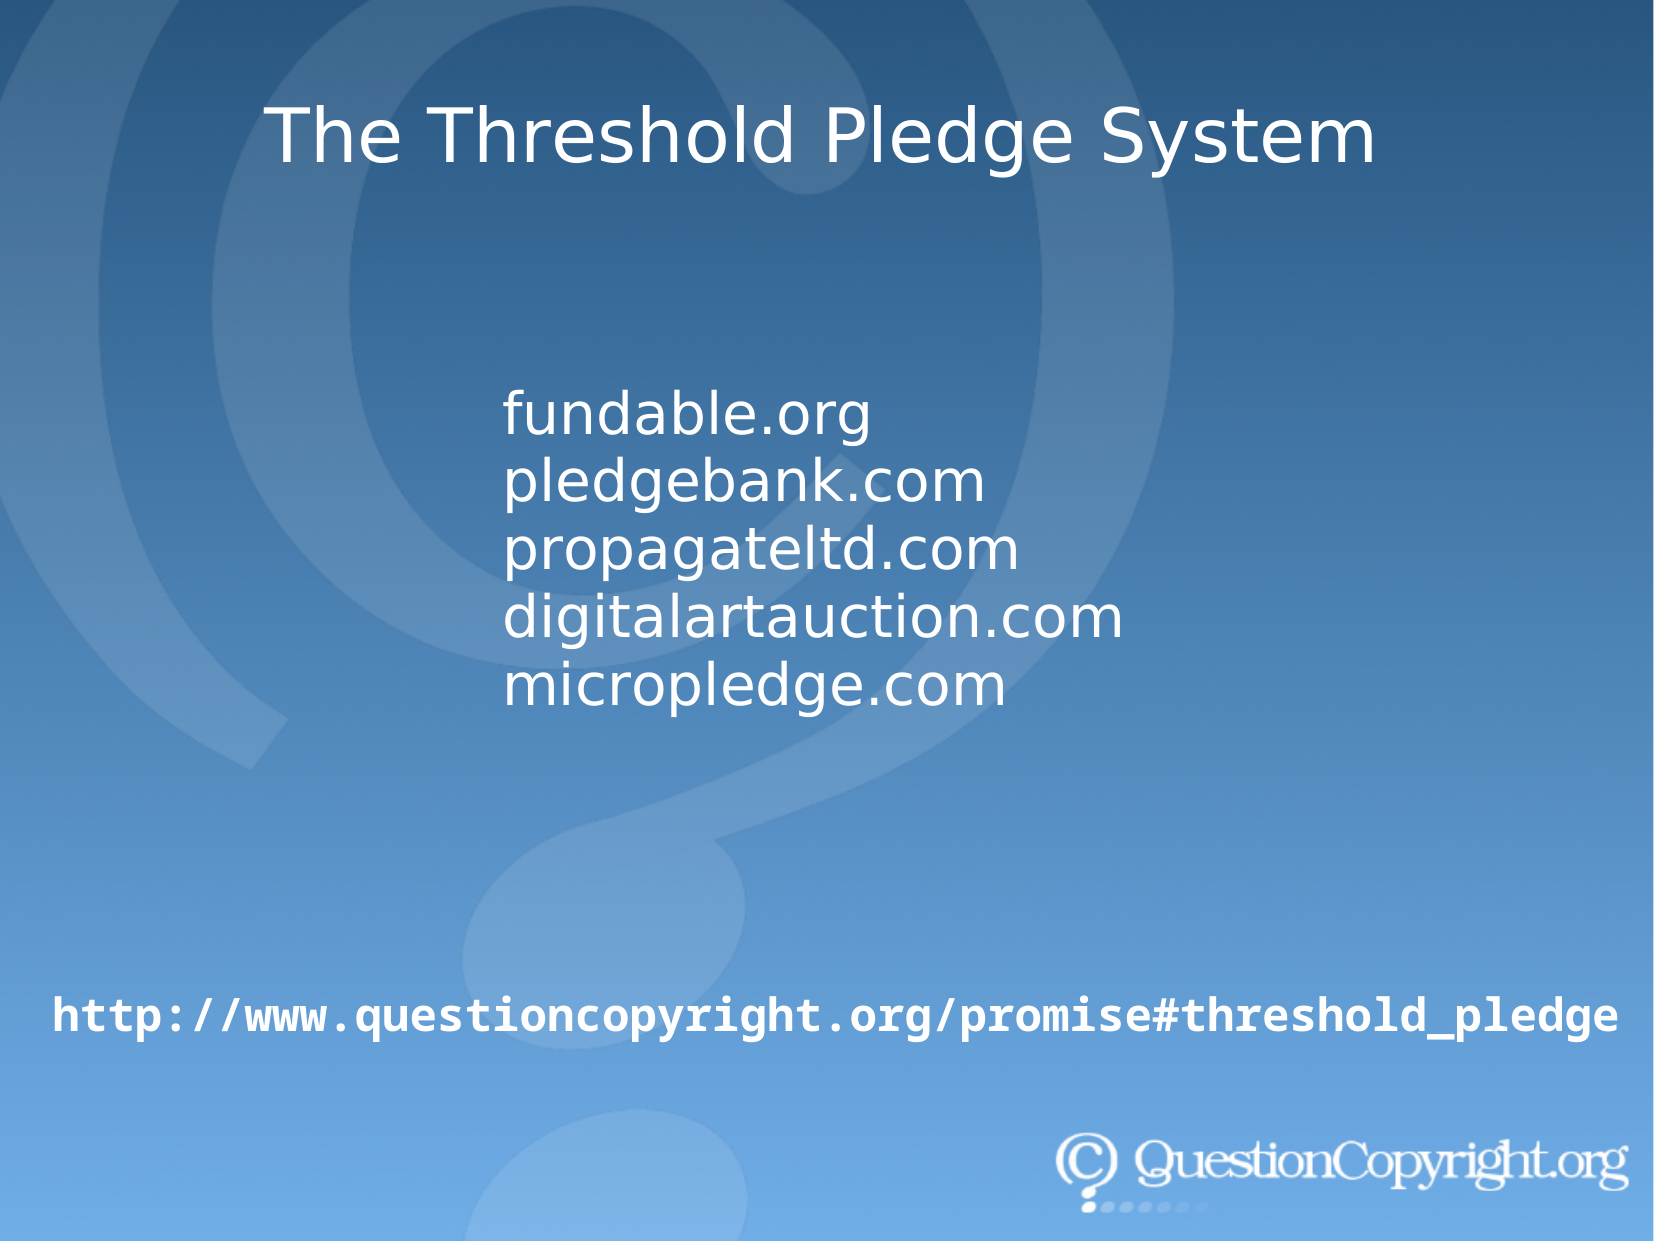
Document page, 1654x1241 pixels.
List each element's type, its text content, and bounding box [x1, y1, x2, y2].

text_box The Threshold Pledge System [249, 85, 1395, 188]
text_box http://www.questioncopyright.org/promise#threshold_pledge [37, 975, 1635, 1045]
picture [0, 0, 1654, 1241]
text_box fundable.org pledgebank.com propagateltd.com digitalartauction.com micropledge.com [487, 372, 1141, 727]
